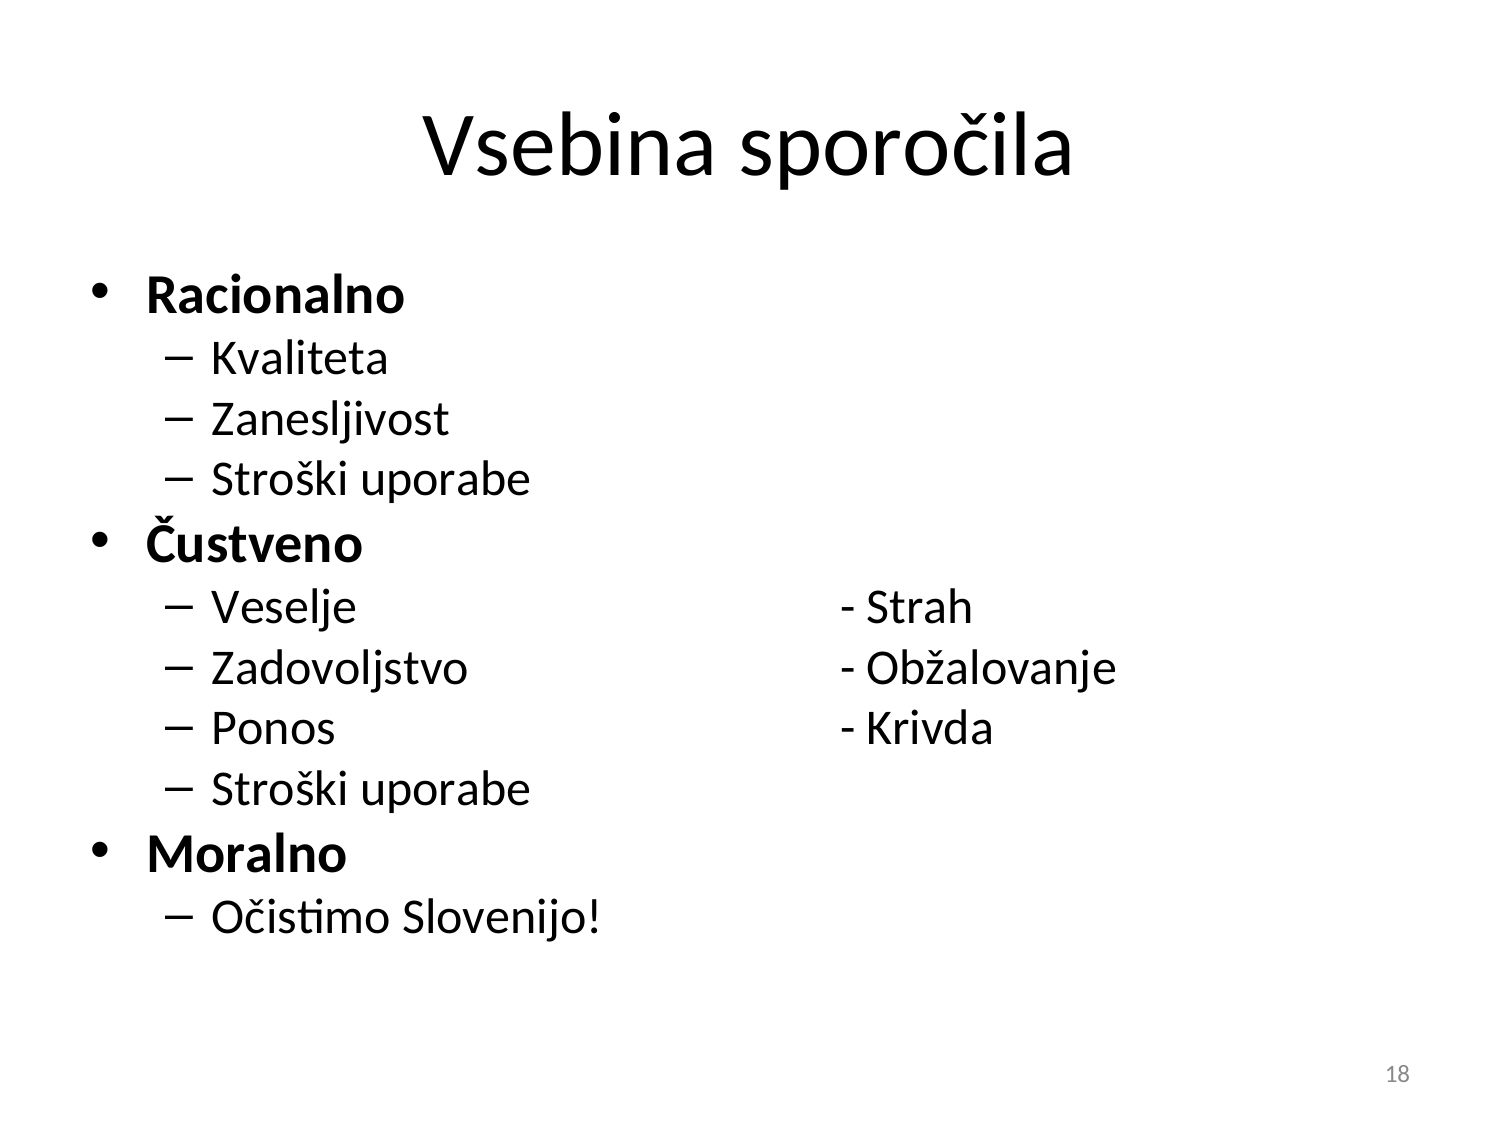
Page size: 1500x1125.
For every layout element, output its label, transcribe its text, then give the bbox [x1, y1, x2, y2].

list Racionalno Kvaliteta Zanesljivost Stroški uporabe Čustveno Veselje - Strah Zadovoljstvo - Obžalovanje Ponos - Krivda Stroški uporabe Moralno Očistimo Slovenijo! [75, 262, 1426, 1020]
title Vsebina sporočila [75, 45, 1426, 233]
text_box <number> [1074, 1042, 1426, 1103]
